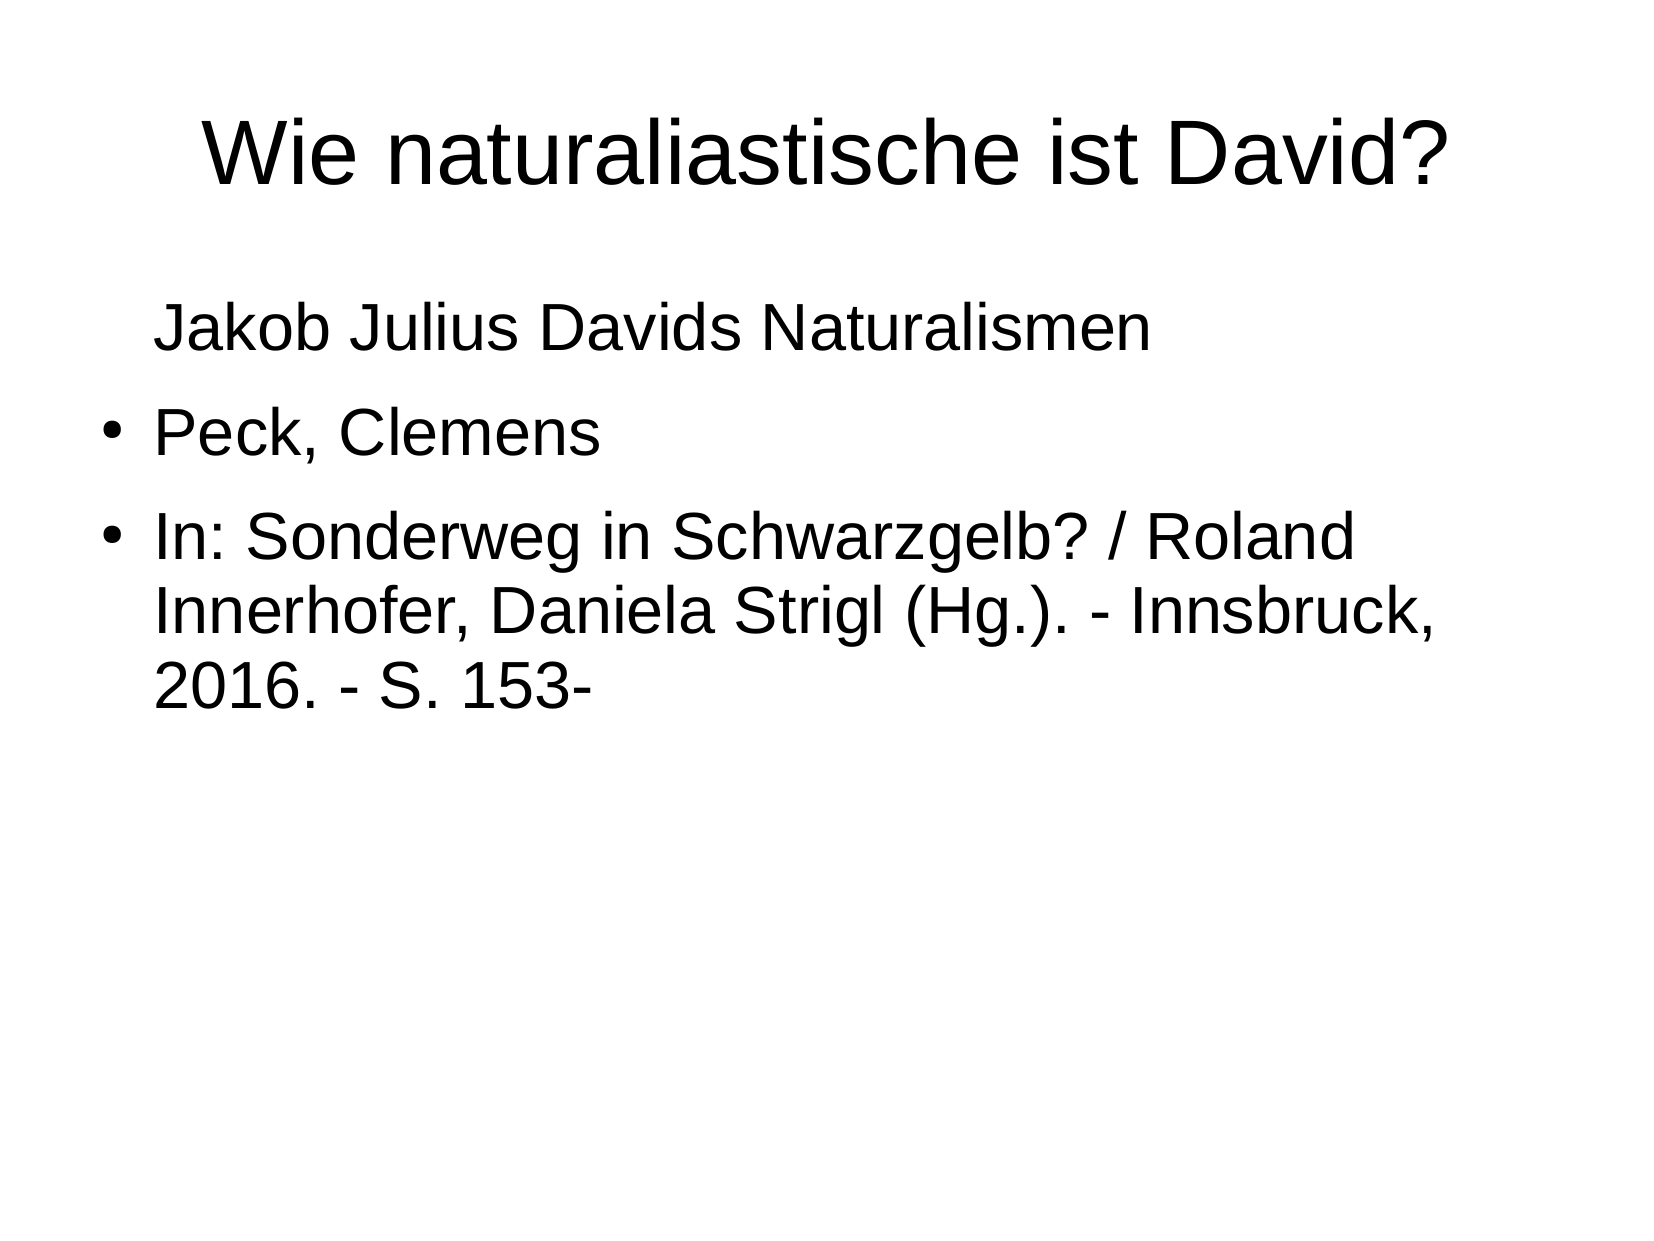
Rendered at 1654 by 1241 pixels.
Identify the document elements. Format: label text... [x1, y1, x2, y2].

list Jakob Julius Davids Naturalismen Peck, Clemens In: Sonderweg in Schwarzgelb? / Roland Innerhofer, Daniela Strigl (Hg.). - Innsbruck, 2016. - S. 153- [82, 290, 1571, 1010]
title Wie naturaliastische ist David? [82, 49, 1571, 257]
